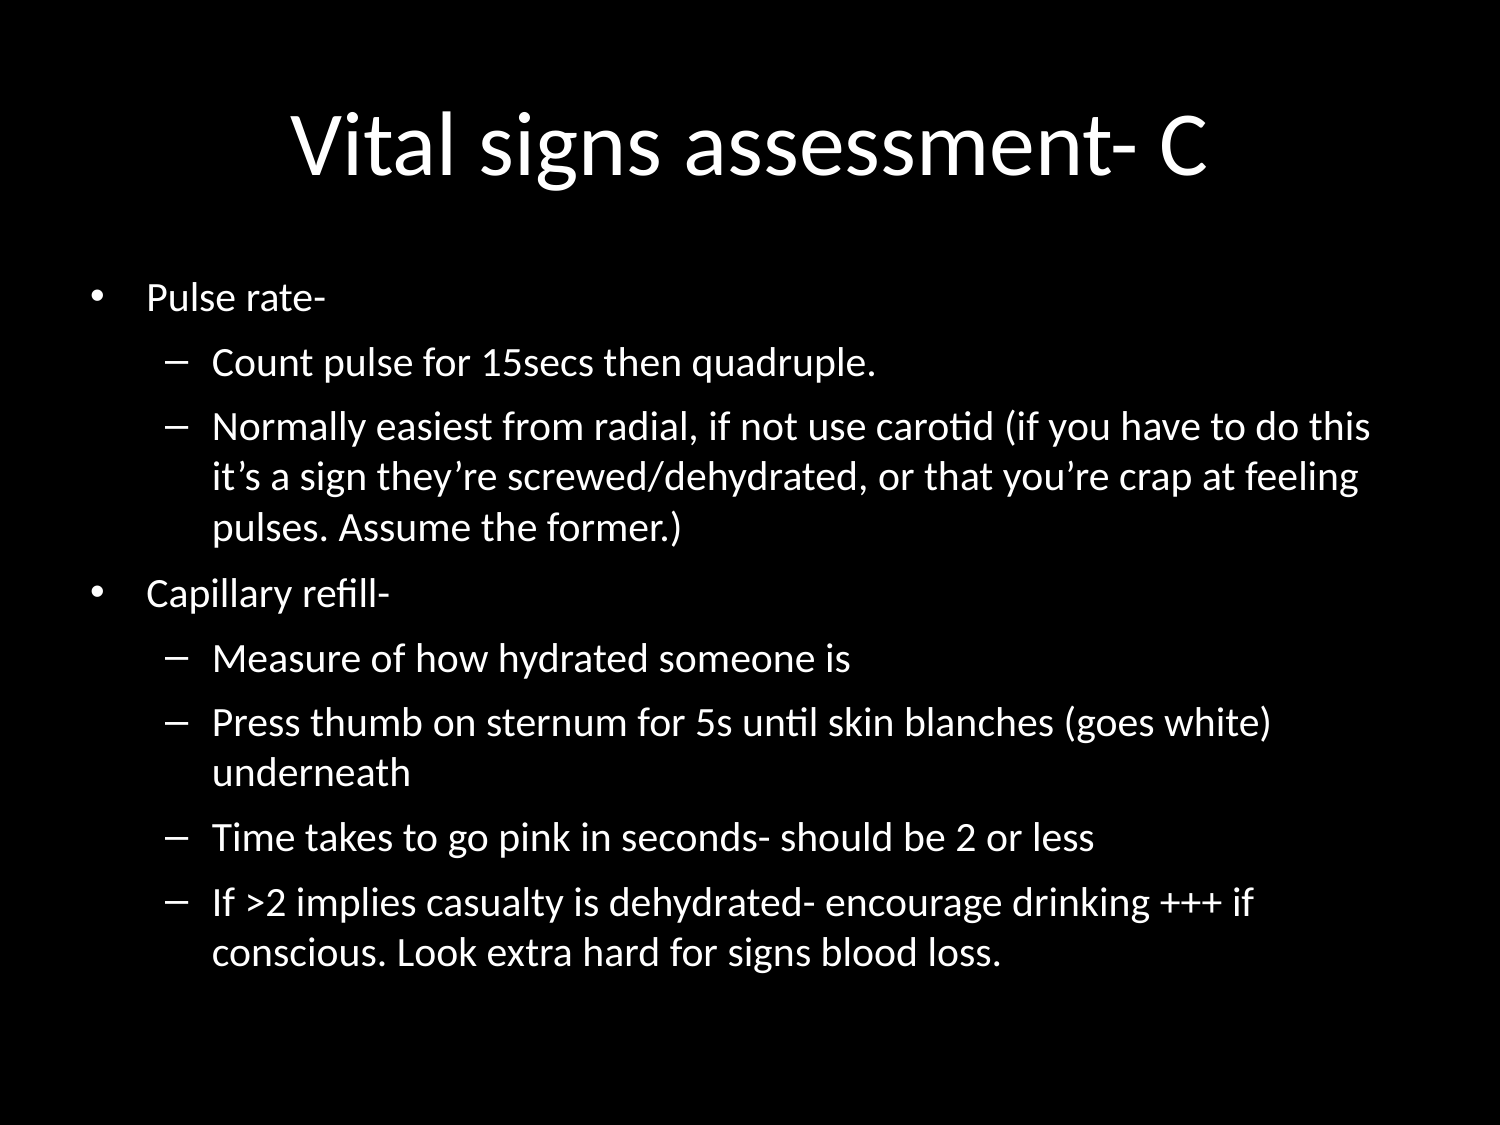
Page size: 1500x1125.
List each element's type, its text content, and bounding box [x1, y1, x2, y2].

title Vital signs assessment- C [75, 45, 1425, 233]
list Pulse rate- Count pulse for 15secs then quadruple. Normally easiest from radial, if not use carotid (if you have to do this it’s a sign they’re screwed/dehydrated, or that you’re crap at feeling pulses. Assume the former.) Capillary refill- Measure of how hydrated someone is Press thumb on sternum for 5s until skin blanches (goes white) underneath Time takes to go pink in seconds- should be 2 or less If >2 implies casualty is dehydrated- encourage drinking +++ if conscious. Look extra hard for signs blood loss. [75, 262, 1425, 1005]
